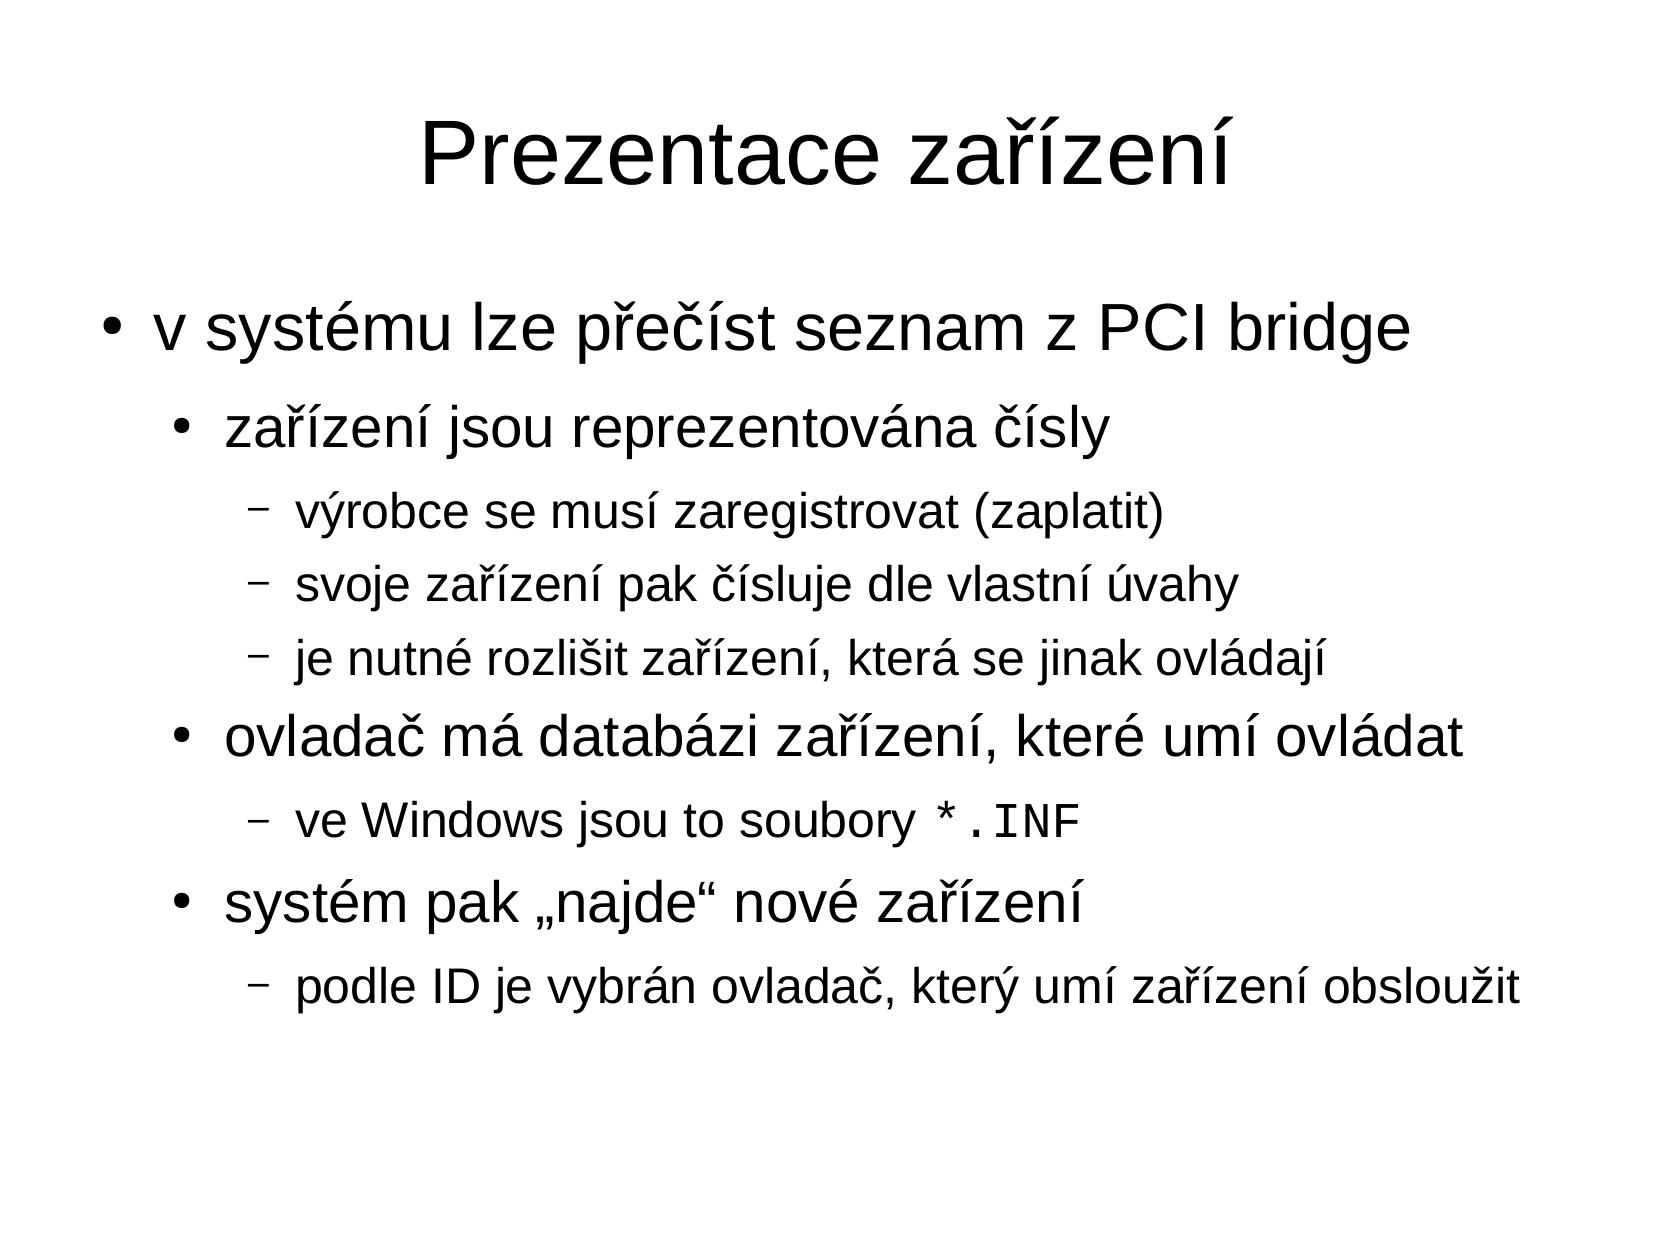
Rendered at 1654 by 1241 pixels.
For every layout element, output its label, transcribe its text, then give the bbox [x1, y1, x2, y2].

title Prezentace zařízení [82, 49, 1571, 257]
list v systému lze přečíst seznam z PCI bridge zařízení jsou reprezentována čísly výrobce se musí zaregistrovat (zaplatit) svoje zařízení pak čísluje dle vlastní úvahy je nutné rozlišit zařízení, která se jinak ovládají ovladač má databázi zařízení, které umí ovládat ve Windows jsou to soubory *.INF systém pak „najde“ nové zařízení podle ID je vybrán ovladač, který umí zařízení obsloužit [82, 290, 1571, 1109]
